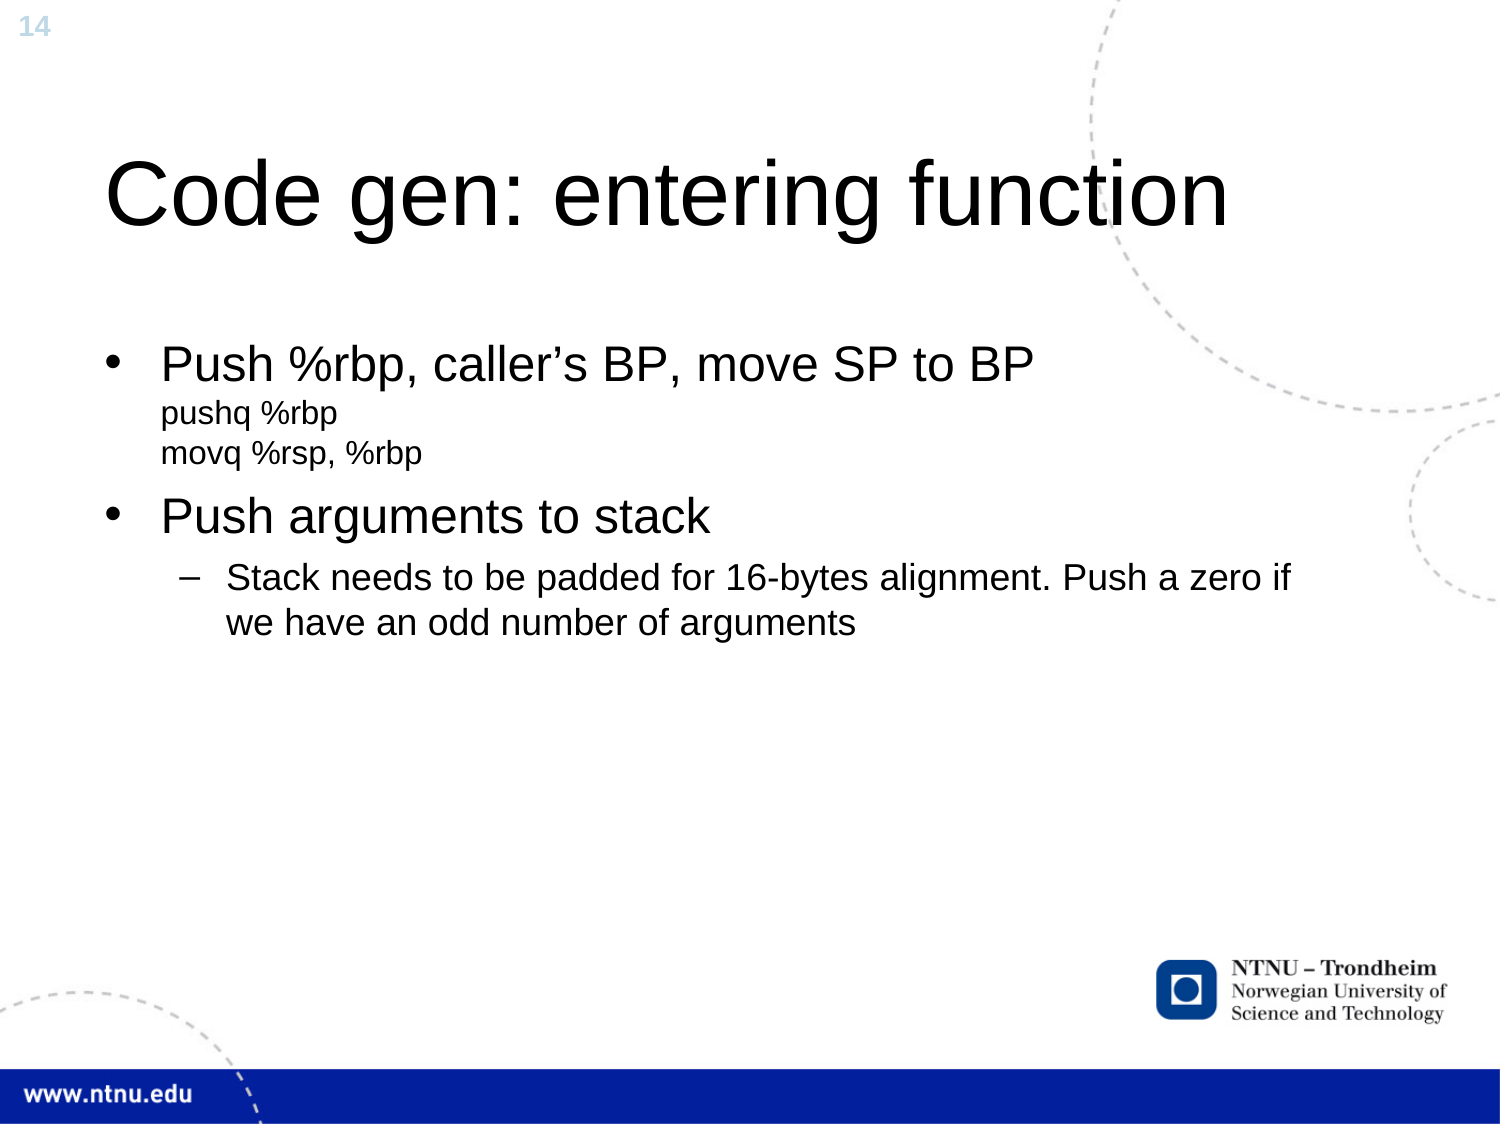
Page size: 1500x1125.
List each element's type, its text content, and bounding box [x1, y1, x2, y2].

title Code gen: entering function [89, 87, 1365, 291]
picture [0, 0, 1500, 1125]
list Push %rbp, caller’s BP, move SP to BP pushq %rbp movq %rsp, %rbp Push arguments to stack Stack needs to be padded for 16-bytes alignment. Push a zero if we have an odd number of arguments [89, 323, 1365, 902]
